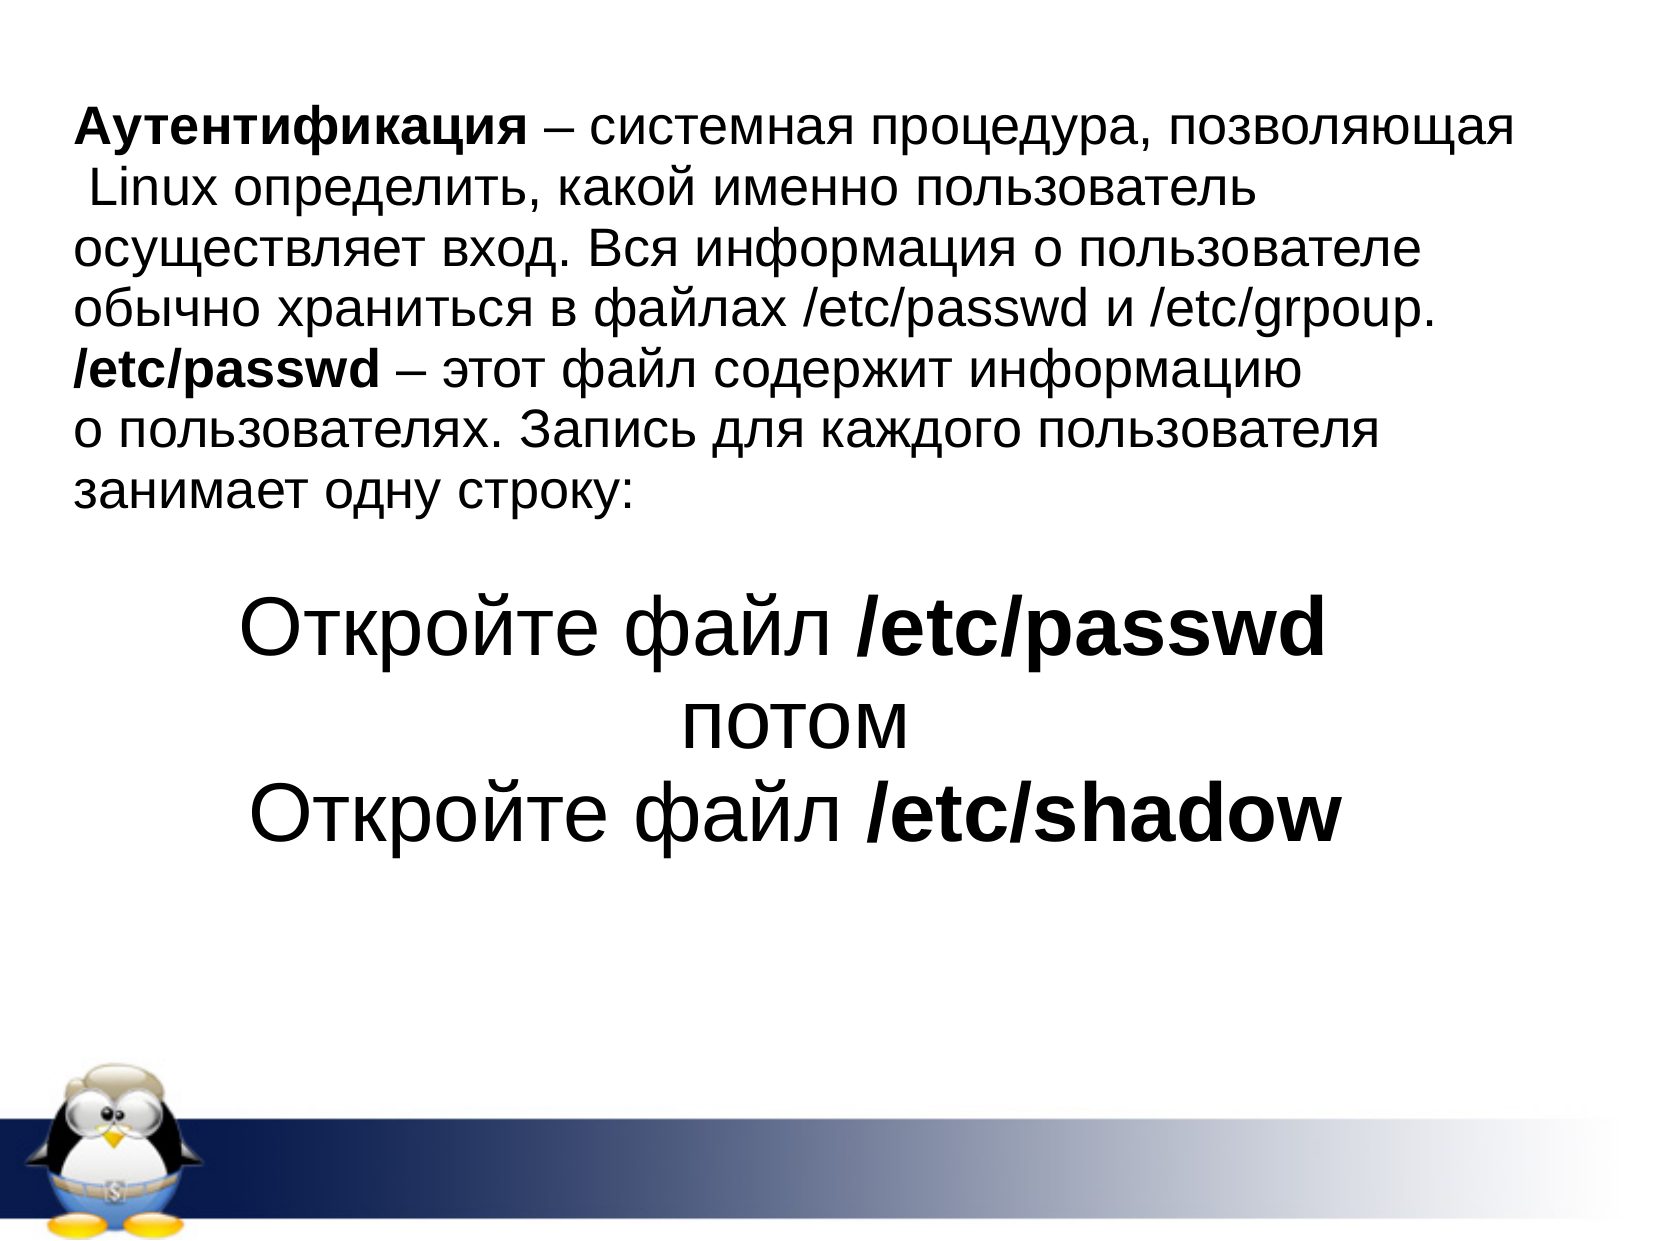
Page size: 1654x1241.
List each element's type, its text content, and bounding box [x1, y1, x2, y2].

text_box Аутентификация – системная процедура, позволяющая Linux определить, какой именно пользователь осуществляет вход. Вся информация о пользователе обычно храниться в файлах /etc/passwd и /etc/grpoup. /etc/passwd – этот файл содержит информацию о пользователях. Запись для каждого пользователя занимает одну строку: Откройте файл /etc/passwd потом Откройте файл /etc/shadow [59, 88, 1529, 992]
picture [0, 1057, 1654, 1241]
